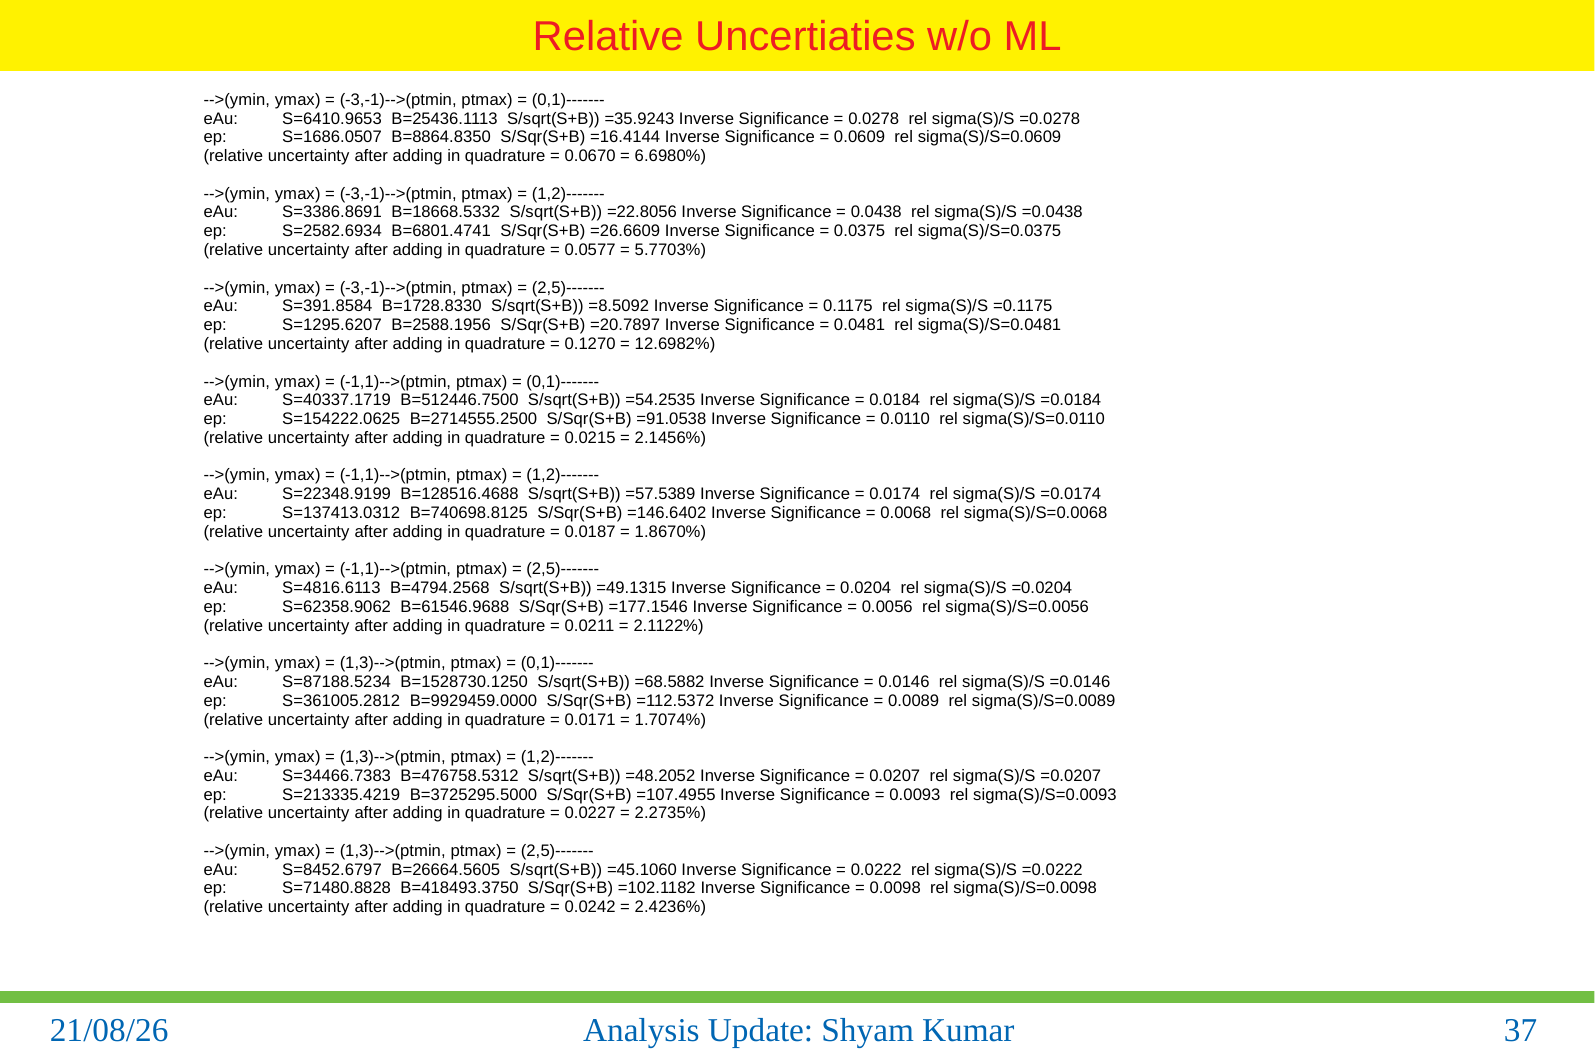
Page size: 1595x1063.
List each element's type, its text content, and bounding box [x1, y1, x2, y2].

text_box -->(ymin, ymax) = (-3,-1)-->(ptmin, ptmax) = (0,1)------- eAu: S=6410.9653 B=25436.1113 S/sqrt(S+B)) =35.9243 Inverse Significance = 0.0278 rel sigma(S)/S =0.0278 ep: S=1686.0507 B=8864.8350 S/Sqr(S+B) =16.4144 Inverse Significance = 0.0609 rel sigma(S)/S=0.0609 (relative uncertainty after adding in quadrature = 0.0670 = 6.6980%) -->(ymin, ymax) = (-3,-1)-->(ptmin, ptmax) = (1,2)------- eAu: S=3386.8691 B=18668.5332 S/sqrt(S+B)) =22.8056 Inverse Significance = 0.0438 rel sigma(S)/S =0.0438 ep: S=2582.6934 B=6801.4741 S/Sqr(S+B) =26.6609 Inverse Significance = 0.0375 rel sigma(S)/S=0.0375 (relative uncertainty after adding in quadrature = 0.0577 = 5.7703%) -->(ymin, ymax) = (-3,-1)-->(ptmin, ptmax) = (2,5)------- eAu: S=391.8584 B=1728.8330 S/sqrt(S+B)) =8.5092 Inverse Significance = 0.1175 rel sigma(S)/S =0.1175 ep: S=1295.6207 B=2588.1956 S/Sqr(S+B) =20.7897 Inverse Significance = 0.0481 rel sigma(S)/S=0.0481 (relative uncertainty after adding in quadrature = 0.1270 = 12.6982%) -->(ymin, ymax) = (-1,1)-->(ptmin, ptmax) = (0,1)------- eAu: S=40337.1719 B=512446.7500 S/sqrt(S+B)) =54.2535 Inverse Significance = 0.0184 rel sigma(S)/S =0.0184 ep: S=154222.0625 B=2714555.2500 S/Sqr(S+B) =91.0538 Inverse Significance = 0.0110 rel sigma(S)/S=0.0110 (relative uncertainty after adding in quadrature = 0.0215 = 2.1456%) -->(ymin, ymax) = (-1,1)-->(ptmin, ptmax) = (1,2)------- eAu: S=22348.9199 B=128516.4688 S/sqrt(S+B)) =57.5389 Inverse Significance = 0.0174 rel sigma(S)/S =0.0174 ep: S=137413.0312 B=740698.8125 S/Sqr(S+B) =146.6402 Inverse Significance = 0.0068 rel sigma(S)/S=0.0068 (relative uncertainty after adding in quadrature = 0.0187 = 1.8670%) -->(ymin, ymax) = (-1,1)-->(ptmin, ptmax) = (2,5)------- eAu: S=4816.6113 B=4794.2568 S/sqrt(S+B)) =49.1315 Inverse Significance = 0.0204 rel sigma(S)/S =0.0204 ep: S=62358.9062 B=61546.9688 S/Sqr(S+B) =177.1546 Inverse Significance = 0.0056 rel sigma(S)/S=0.0056 (relative uncertainty after adding in quadrature = 0.0211 = 2.1122%) -->(ymin, ymax) = (1,3)-->(ptmin, ptmax) = (0,1)------- eAu: S=87188.5234 B=1528730.1250 S/sqrt(S+B)) =68.5882 Inverse Significance = 0.0146 rel sigma(S)/S =0.0146 ep: S=361005.2812 B=9929459.0000 S/Sqr(S+B) =112.5372 Inverse Significance = 0.0089 rel sigma(S)/S=0.0089 (relative uncertainty after adding in quadrature = 0.0171 = 1.7074%) -->(ymin, ymax) = (1,3)-->(ptmin, ptmax) = (1,2)------- eAu: S=34466.7383 B=476758.5312 S/sqrt(S+B)) =48.2052 Inverse Significance = 0.0207 rel sigma(S)/S =0.0207 ep: S=213335.4219 B=3725295.5000 S/Sqr(S+B) =107.4955 Inverse Significance = 0.0093 rel sigma(S)/S=0.0093 (relative uncertainty after adding in quadrature = 0.0227 = 2.2735%) -->(ymin, ymax) = (1,3)-->(ptmin, ptmax) = (2,5)------- eAu: S=8452.6797 B=26664.5605 S/sqrt(S+B)) =45.1060 Inverse Significance = 0.0222 rel sigma(S)/S =0.0222 ep: S=71480.8828 B=418493.3750 S/Sqr(S+B) =102.1182 Inverse Significance = 0.0098 rel sigma(S)/S=0.0098 (relative uncertainty after adding in quadrature = 0.0242 = 2.4236%) [188, 82, 1380, 1007]
title Relative Uncertiaties w/o ML [0, 0, 1595, 71]
